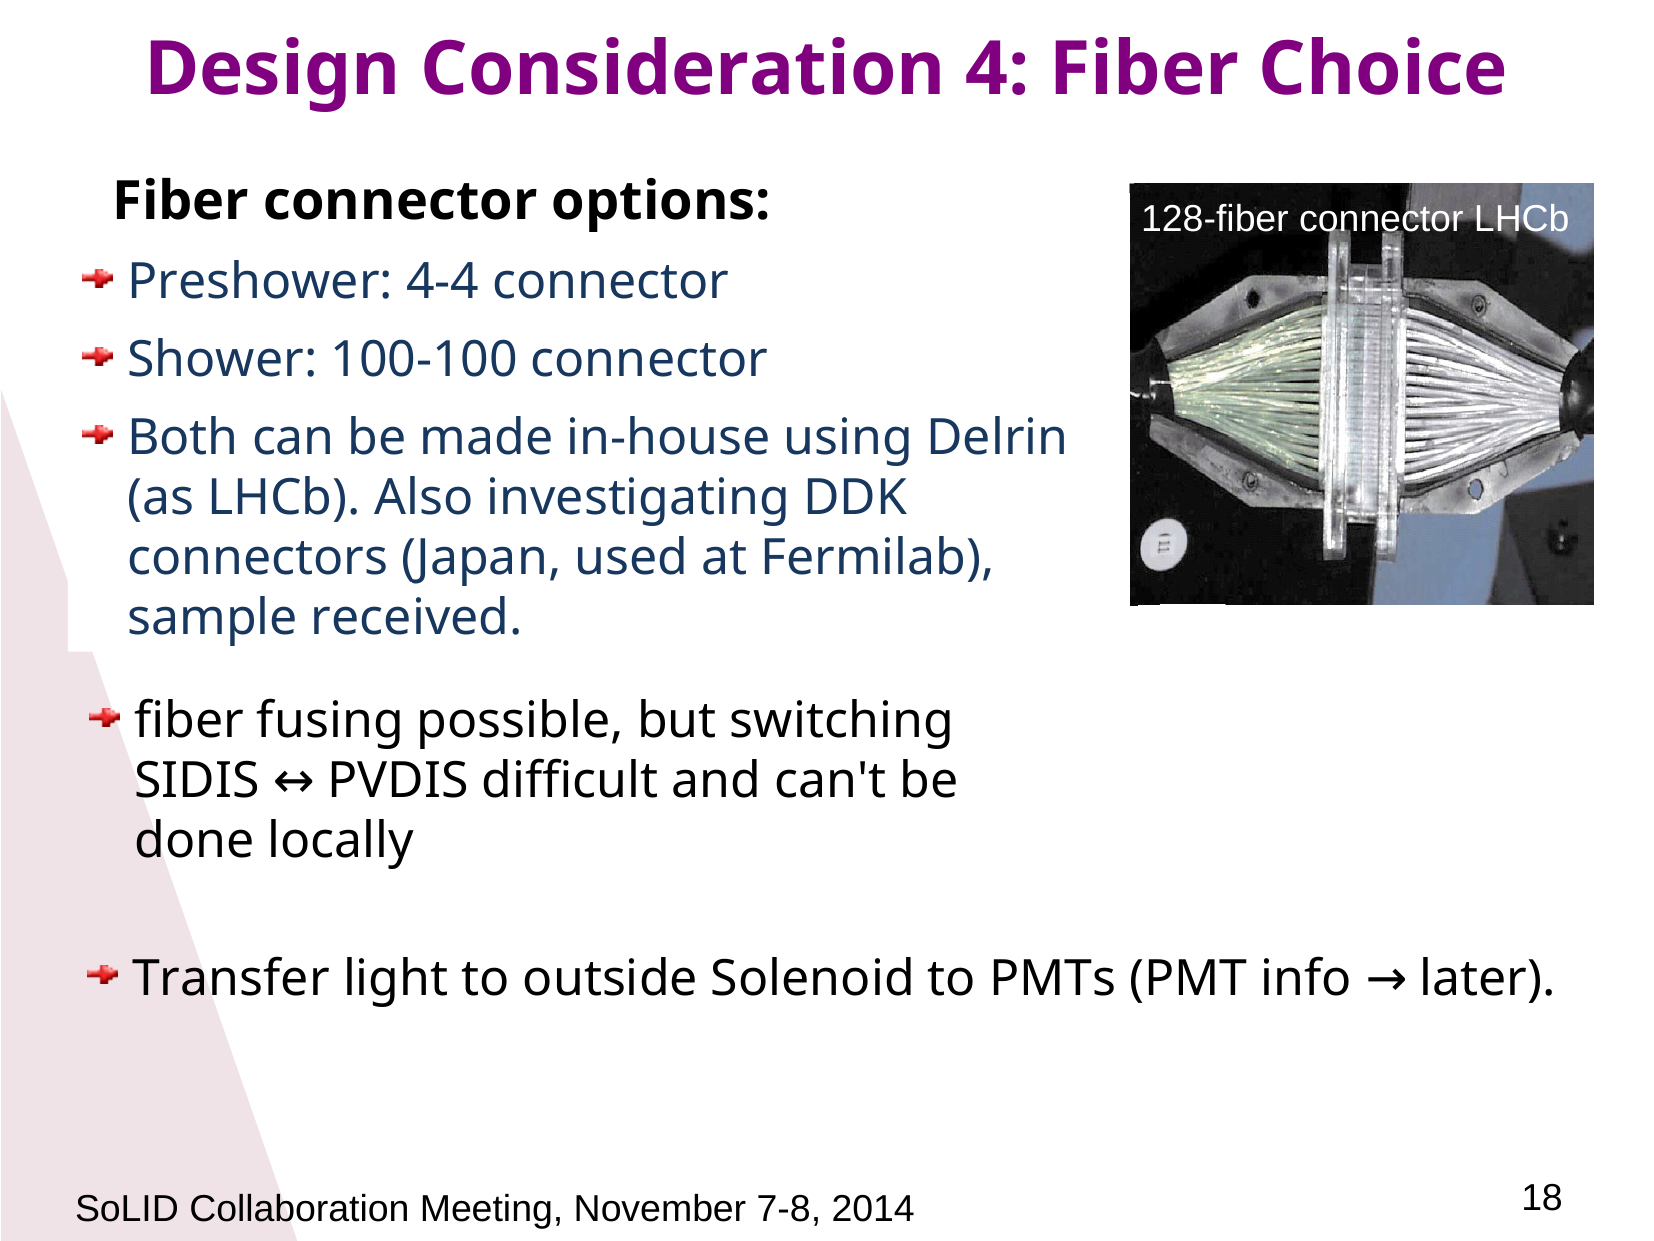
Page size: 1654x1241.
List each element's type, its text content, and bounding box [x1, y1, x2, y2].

text_box Fiber connector options: Preshower: 4-4 connector Shower: 100-100 connector Both can be made in-house using Delrin (as LHCb). Also investigating DDK connectors (Japan, used at Fermilab), sample received. [67, 202, 1115, 592]
text_box Transfer light to outside Solenoid to PMTs (PMT info → later). [72, 937, 1653, 1126]
text_box Design Consideration 4: Fiber Choice [0, 19, 1653, 202]
text_box 128-fiber connector LHCb [1126, 202, 1585, 248]
text_box fiber fusing possible, but switching SIDIS ↔ PVDIS difficult and can't be done locally [75, 679, 1088, 937]
picture [1115, 202, 1608, 638]
